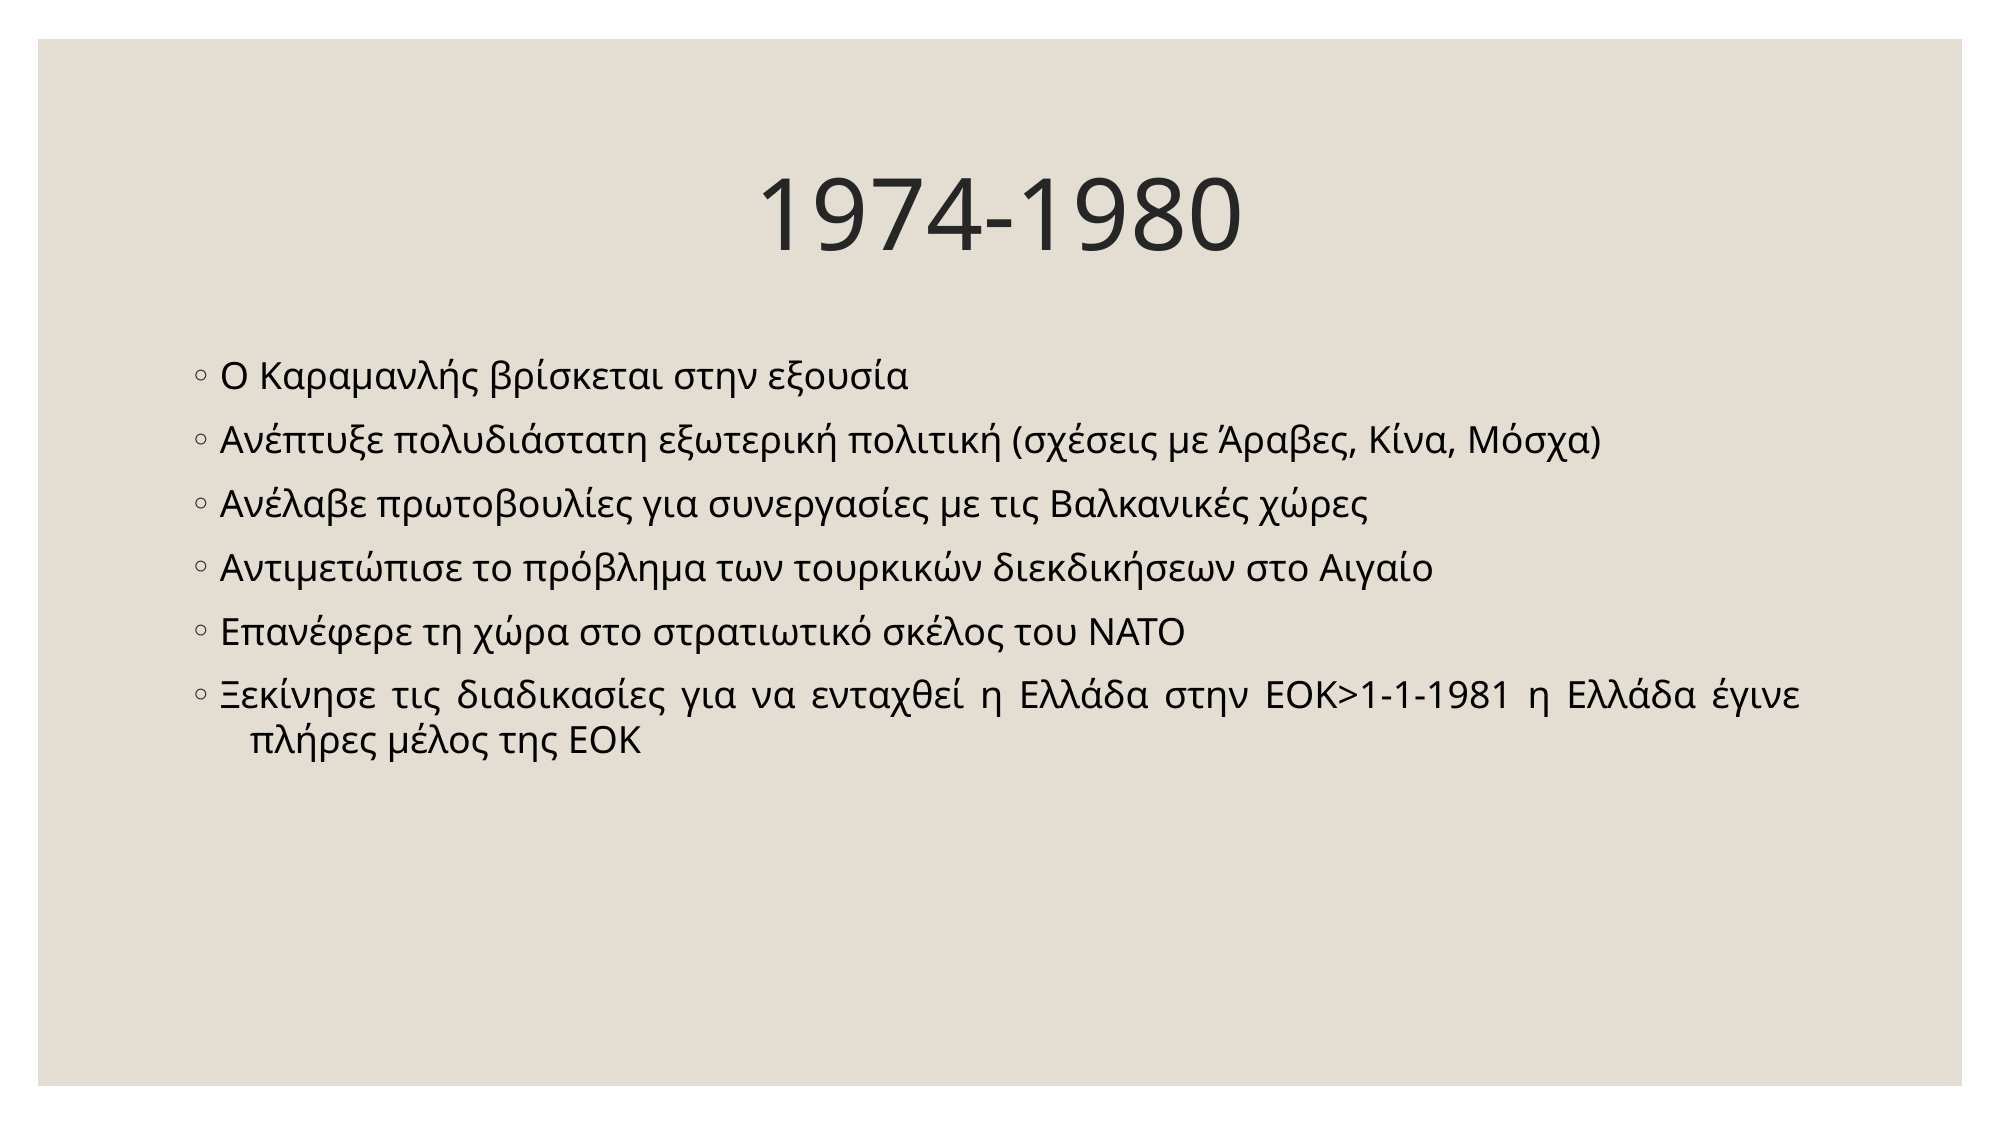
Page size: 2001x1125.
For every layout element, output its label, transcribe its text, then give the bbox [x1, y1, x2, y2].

list Ο Καραμανλής βρίσκεται στην εξουσία Ανέπτυξε πολυδιάστατη εξωτερική πολιτική (σχέσεις με Άραβες, Κίνα, Μόσχα) Ανέλαβε πρωτοβουλίες για συνεργασίες με τις Βαλκανικές χώρες Αντιμετώπισε το πρόβλημα των τουρκικών διεκδικήσεων στο Αιγαίο Επανέφερε τη χώρα στο στρατιωτικό σκέλος του ΝΑΤΟ Ξεκίνησε τις διαδικασίες για να ενταχθεί η Ελλάδα στην ΕΟΚ>1-1-1981 η Ελλάδα έγινε πλήρες μέλος της ΕΟΚ [174, 345, 1825, 991]
title 1974-1980 [174, 105, 1825, 331]
